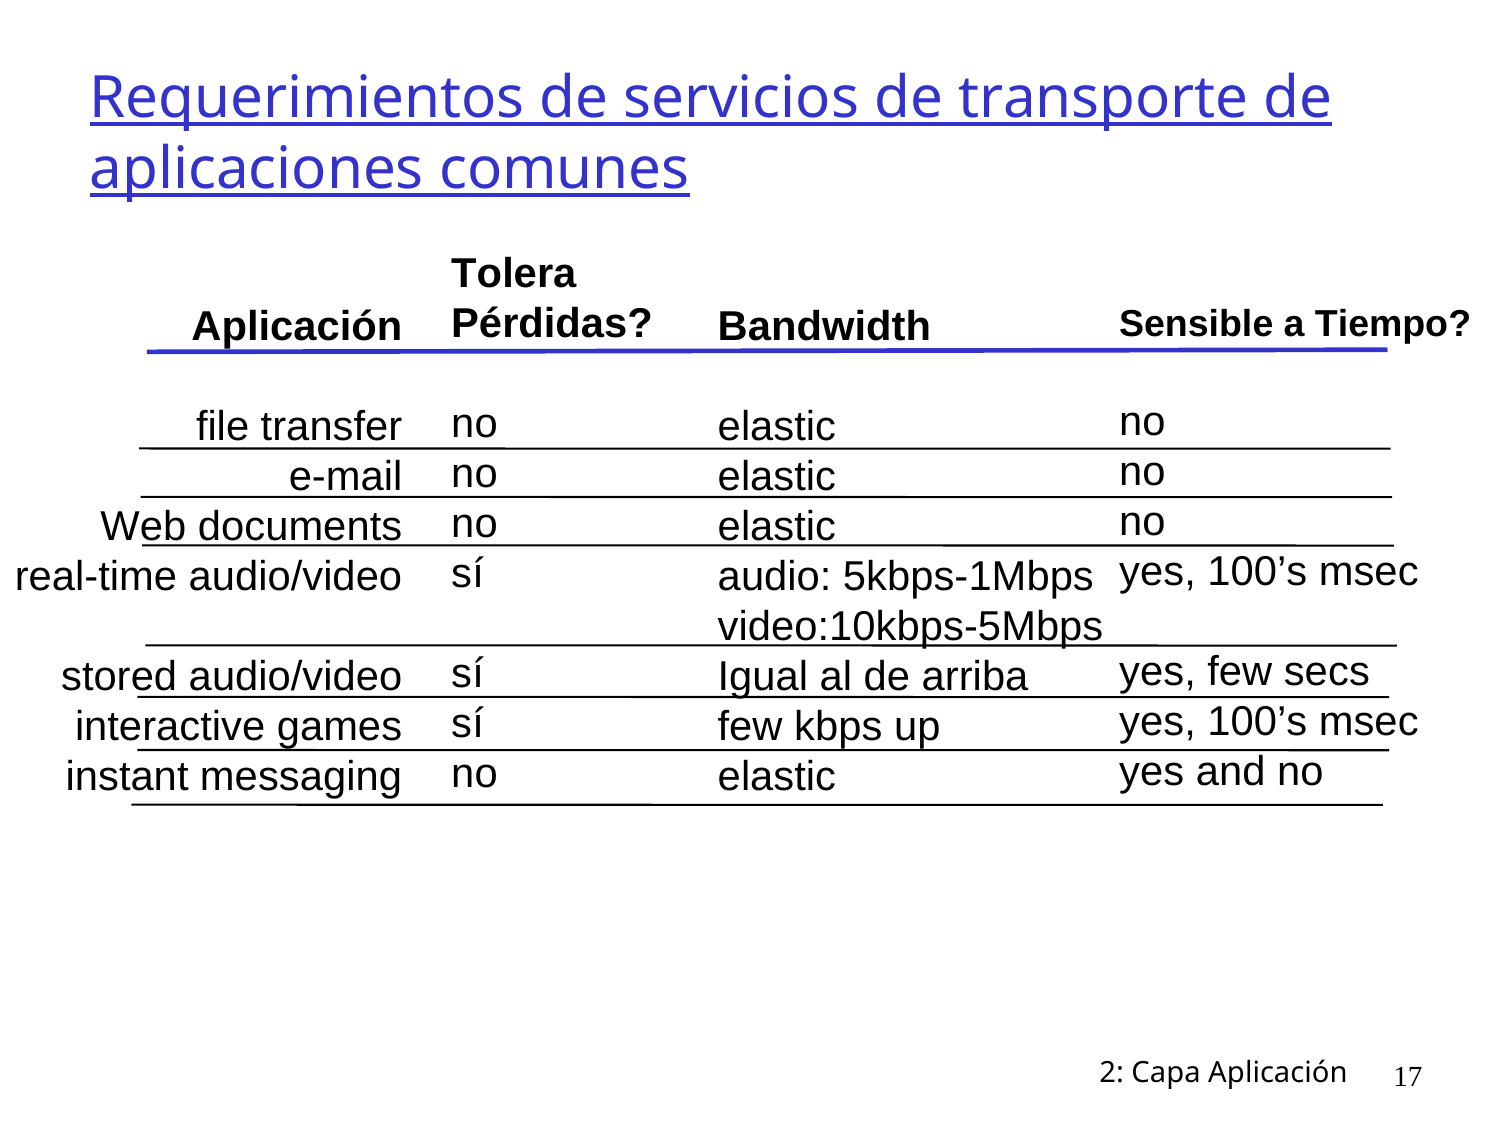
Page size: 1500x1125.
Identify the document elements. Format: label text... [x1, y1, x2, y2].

text_box Bandwidth elastic elastic elastic audio: 5kbps-1Mbps video:10kbps-5Mbps Igual al de arriba few kbps up elastic [702, 547, 1104, 644]
text_box Bandwidth elastic elastic elastic audio: 5kbps-1Mbps video:10kbps-5Mbps Igual al de arriba few kbps up elastic [702, 752, 1126, 803]
title Requerimientos de servicios de transporte de aplicaciones comunes [75, 37, 1421, 226]
text_box Tolera Pérdidas? no no no sí sí sí no [436, 354, 668, 447]
text_box Bandwidth elastic elastic elastic audio: 5kbps-1Mbps video:10kbps-5Mbps Igual al de arriba few kbps up elastic [702, 699, 1104, 749]
text_box Bandwidth elastic elastic elastic audio: 5kbps-1Mbps video:10kbps-5Mbps Igual al de arriba few kbps up elastic [702, 450, 1104, 496]
text_box Bandwidth elastic elastic elastic audio: 5kbps-1Mbps video:10kbps-5Mbps Igual al de arriba few kbps up elastic [702, 290, 1104, 348]
text_box Aplicación file transfer e-mail Web documents real-time audio/video stored audio/video interactive games instant messaging [0, 290, 418, 807]
text_box Sensible a Tiempo? no no no yes, 100’s msec yes, few secs yes, 100’s msec yes and no [1104, 290, 1500, 802]
text_box Bandwidth elastic elastic elastic audio: 5kbps-1Mbps video:10kbps-5Mbps Igual al de arriba few kbps up elastic [702, 647, 1104, 696]
text_box Tolera Pérdidas? no no no sí sí sí no [436, 647, 668, 695]
text_box Tolera Pérdidas? no no no sí sí sí no [436, 237, 668, 349]
text_box Tolera Pérdidas? no no no sí sí sí no [436, 752, 668, 803]
text_box Bandwidth elastic elastic elastic audio: 5kbps-1Mbps video:10kbps-5Mbps Igual al de arriba few kbps up elastic [702, 353, 1104, 447]
text_box Bandwidth elastic elastic elastic audio: 5kbps-1Mbps video:10kbps-5Mbps Igual al de arriba few kbps up elastic [702, 499, 1104, 544]
text_box Tolera Pérdidas? no no no sí sí sí no [436, 547, 668, 644]
text_box Tolera Pérdidas? no no no sí sí sí no [436, 450, 668, 495]
text_box Tolera Pérdidas? no no no sí sí sí no [436, 698, 668, 749]
text_box Tolera Pérdidas? no no no sí sí sí no [436, 498, 668, 544]
